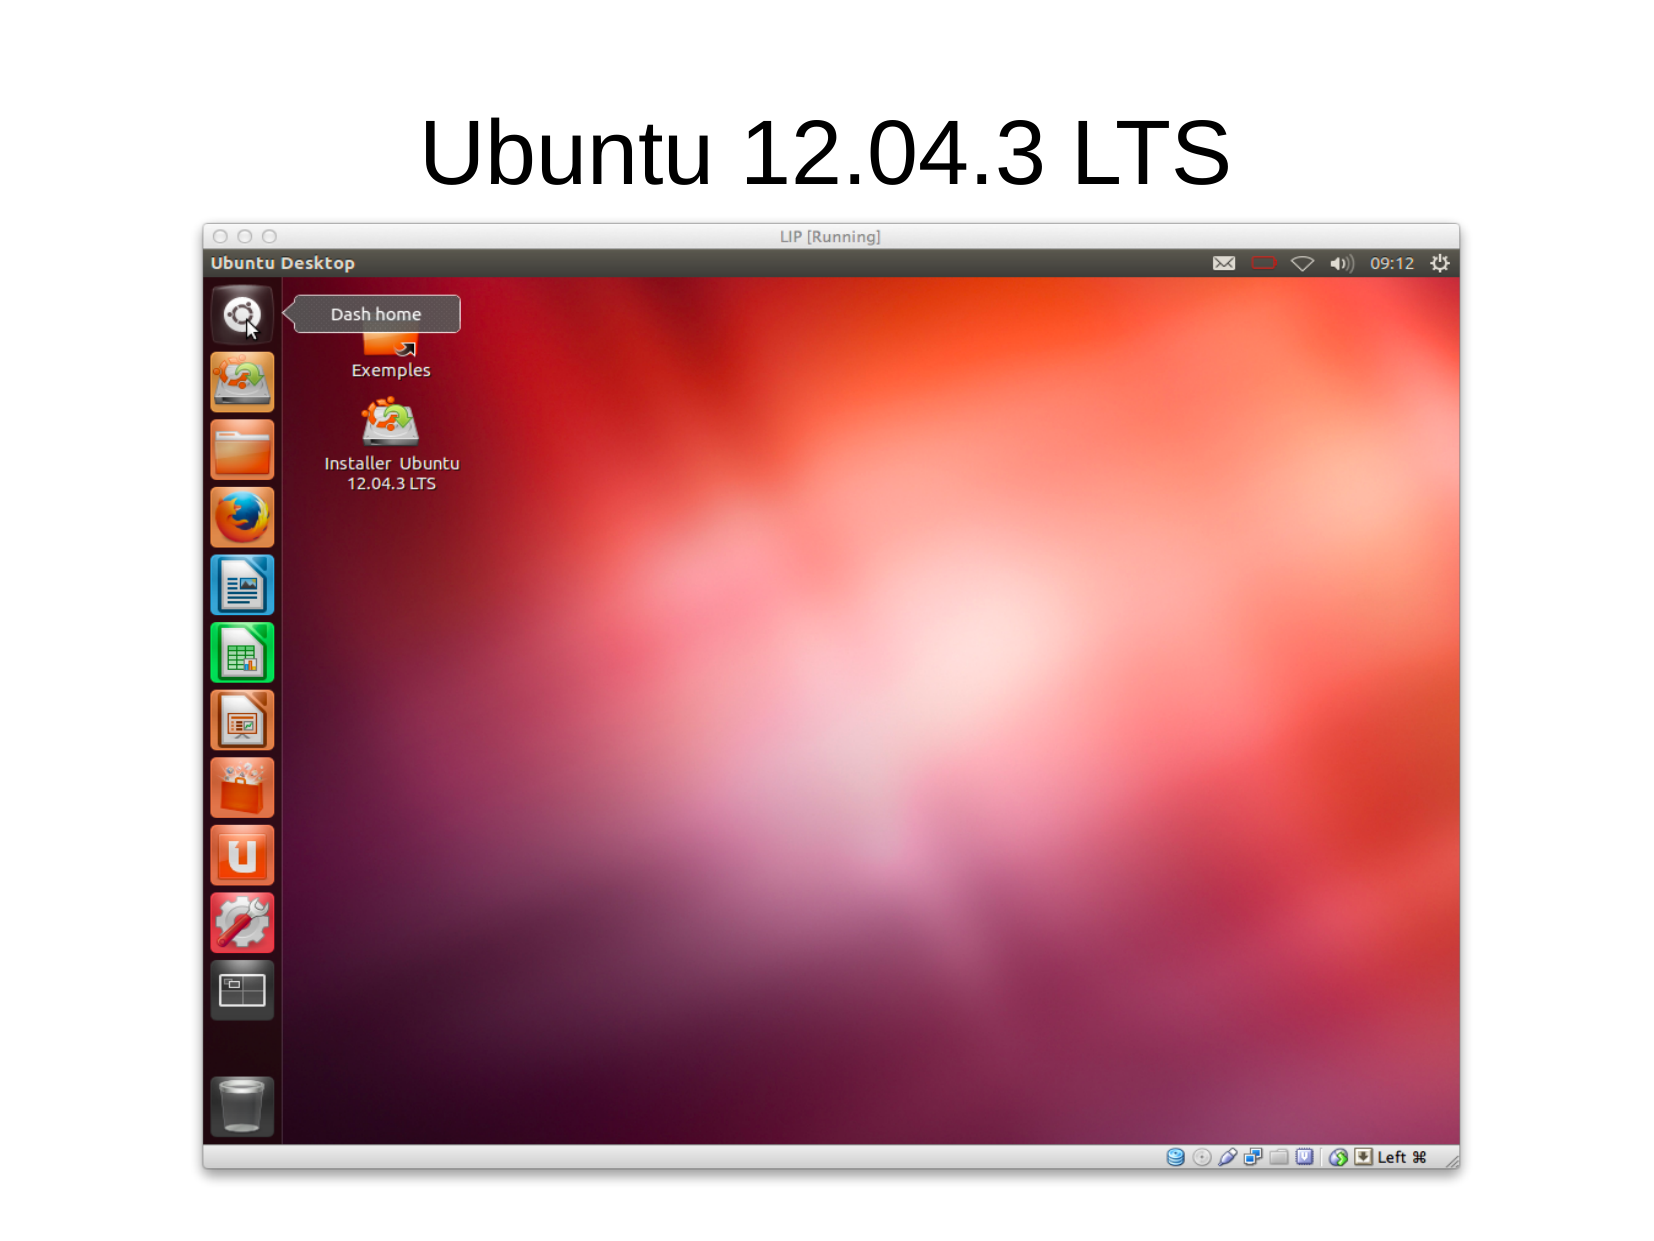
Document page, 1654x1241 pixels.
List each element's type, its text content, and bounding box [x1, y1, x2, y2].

picture [186, 212, 1477, 1192]
title Ubuntu 12.04.3 LTS [82, 49, 1571, 257]
